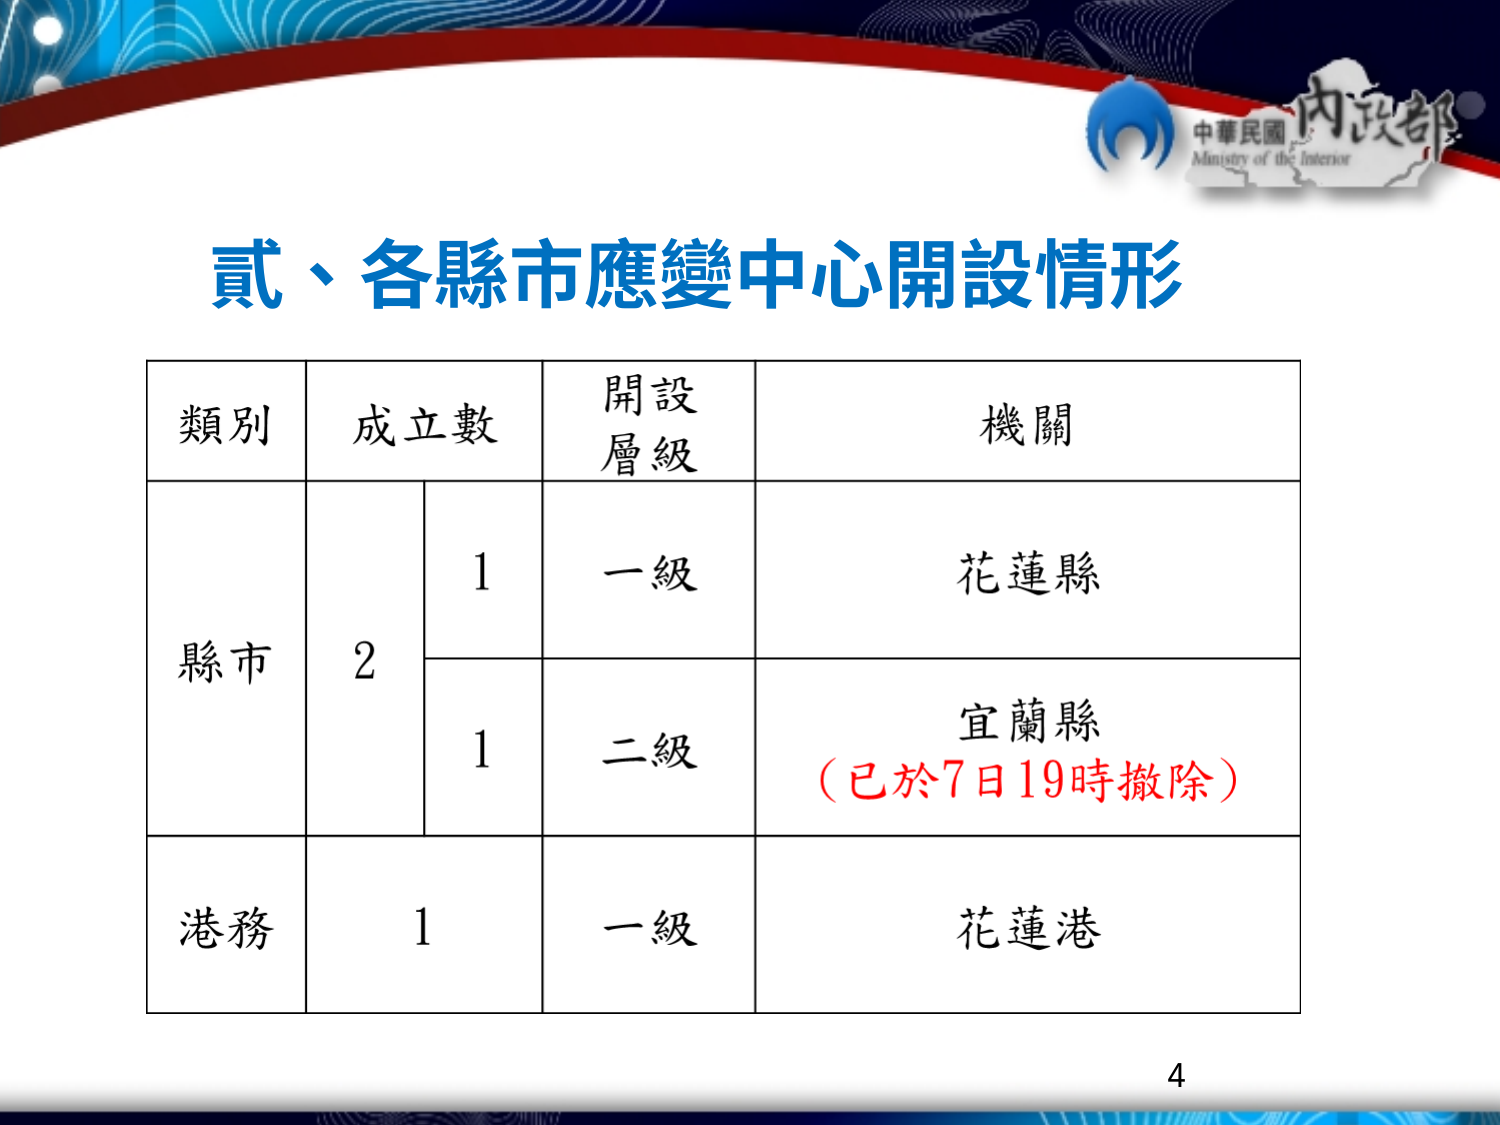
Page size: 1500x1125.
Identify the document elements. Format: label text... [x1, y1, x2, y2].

text_box 4 [1151, 1046, 1500, 1107]
text_box 貳、各縣市應變中心開設情形 [195, 220, 1200, 325]
picture [146, 346, 1301, 1014]
